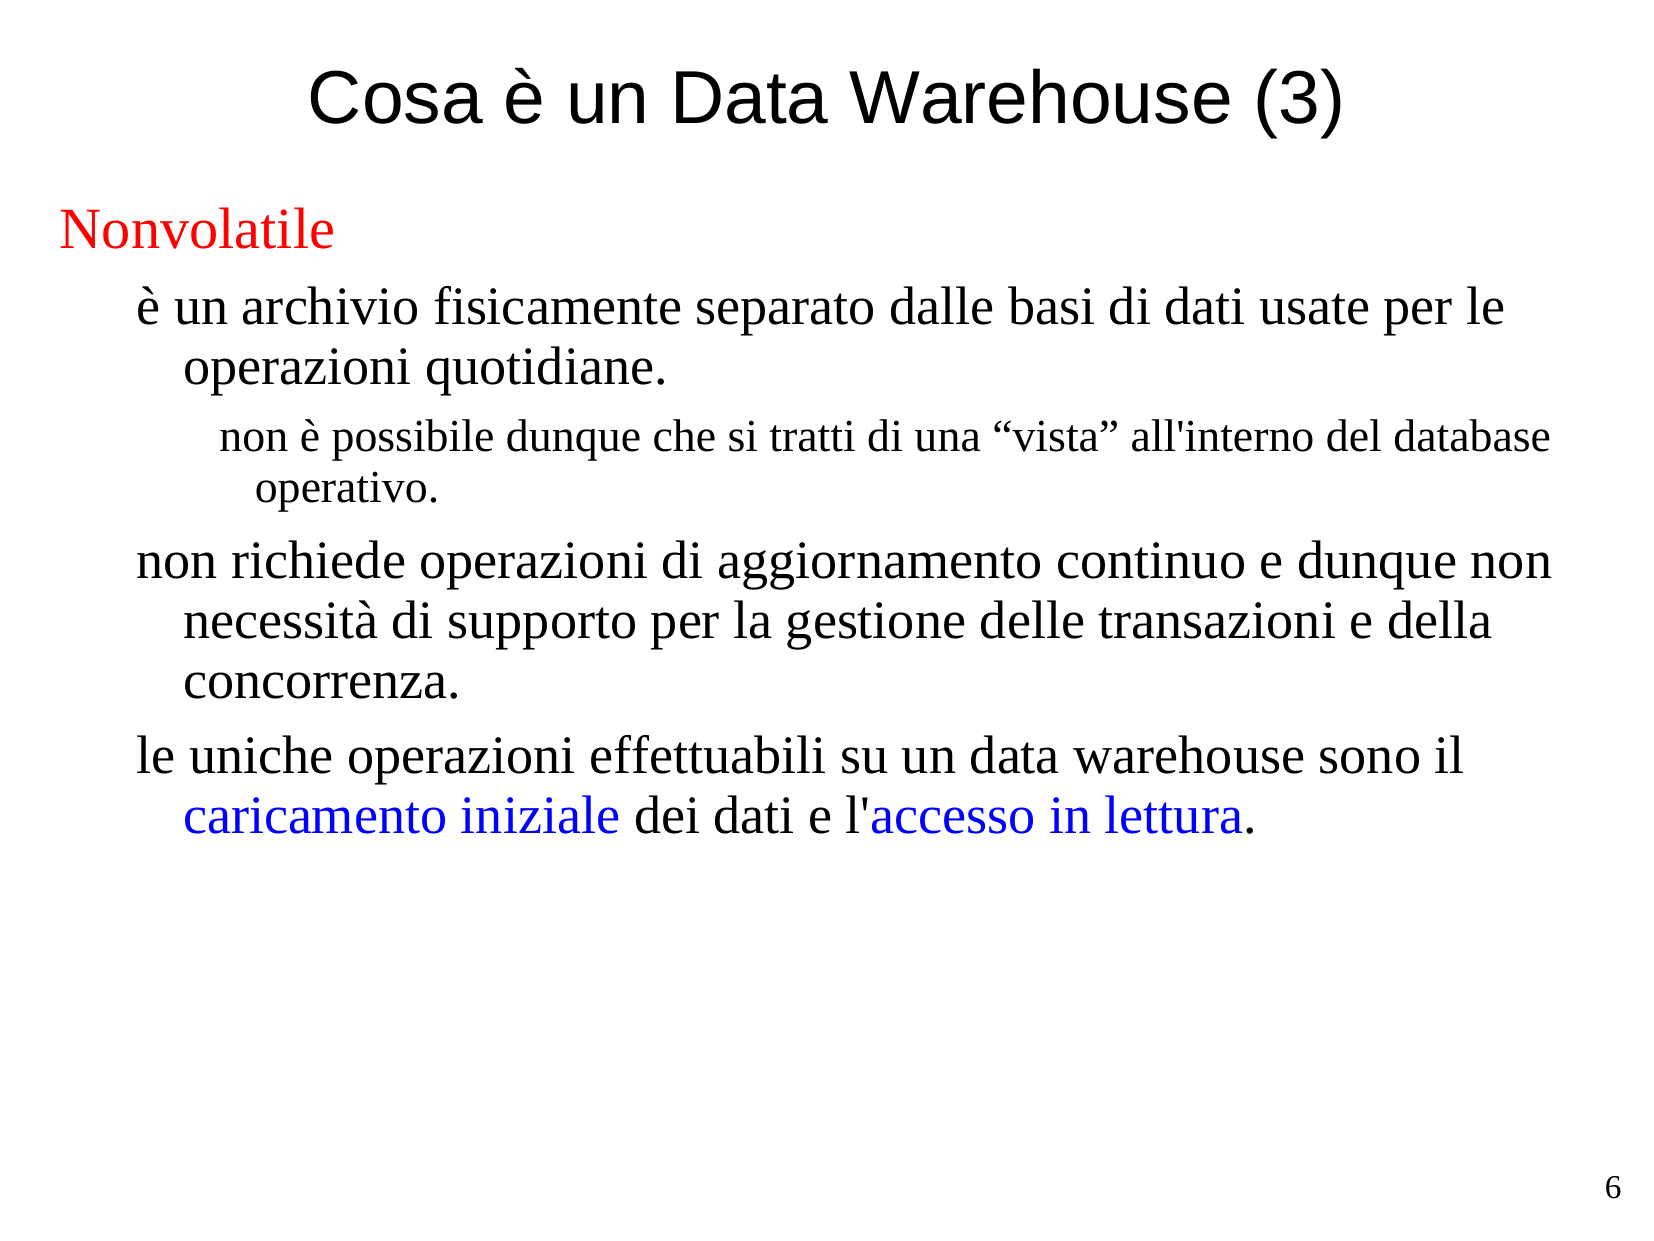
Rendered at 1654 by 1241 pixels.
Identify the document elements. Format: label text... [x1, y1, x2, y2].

title Cosa è un Data Warehouse (3) [37, 30, 1617, 166]
list Nonvolatile è un archivio fisicamente separato dalle basi di dati usate per le operazioni quotidiane. non è possibile dunque che si tratti di una “vista” all'interno del database operativo. non richiede operazioni di aggiornamento continuo e dunque non necessità di supporto per la gestione delle transazioni e della concorrenza. le uniche operazioni effettuabili su un data warehouse sono il caricamento iniziale dei dati e l'accesso in lettura. [42, 196, 1612, 1187]
